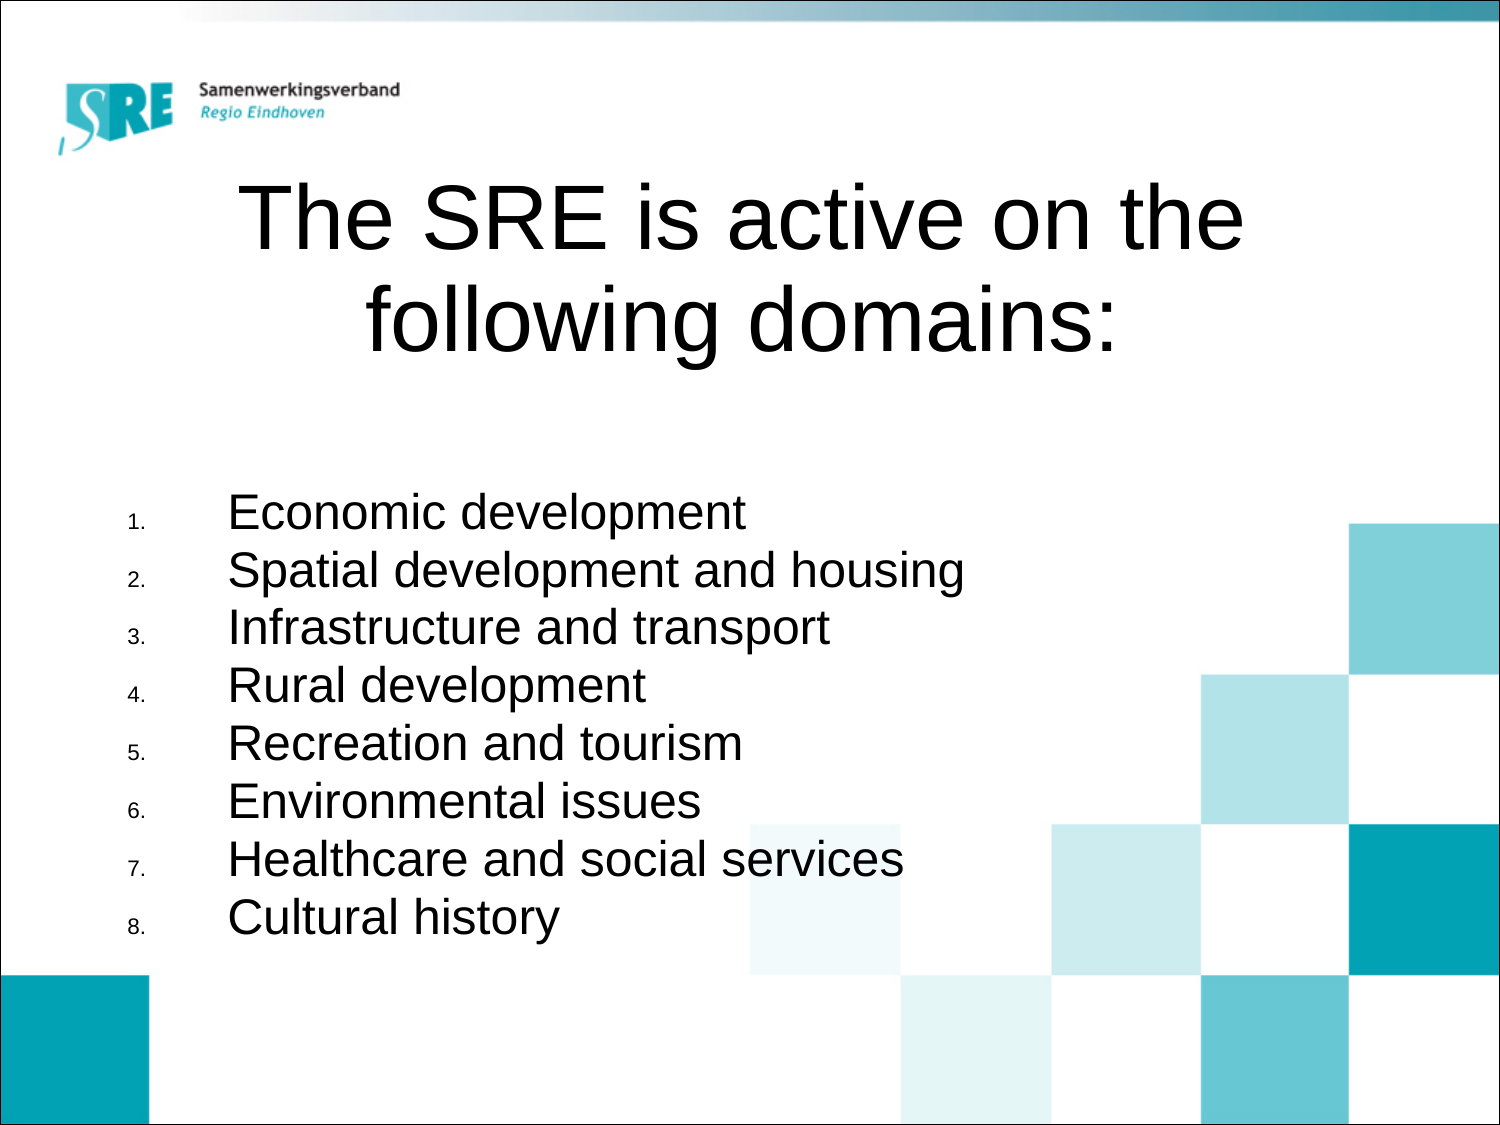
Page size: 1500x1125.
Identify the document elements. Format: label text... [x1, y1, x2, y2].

list Economic development Spatial development and housing Infrastructure and transport Rural development Recreation and tourism Environmental issues Healthcare and social services Cultural history [112, 324, 1388, 1000]
title The SRE is active on the following domains: [105, 140, 1381, 295]
picture [0, 0, 1500, 1125]
